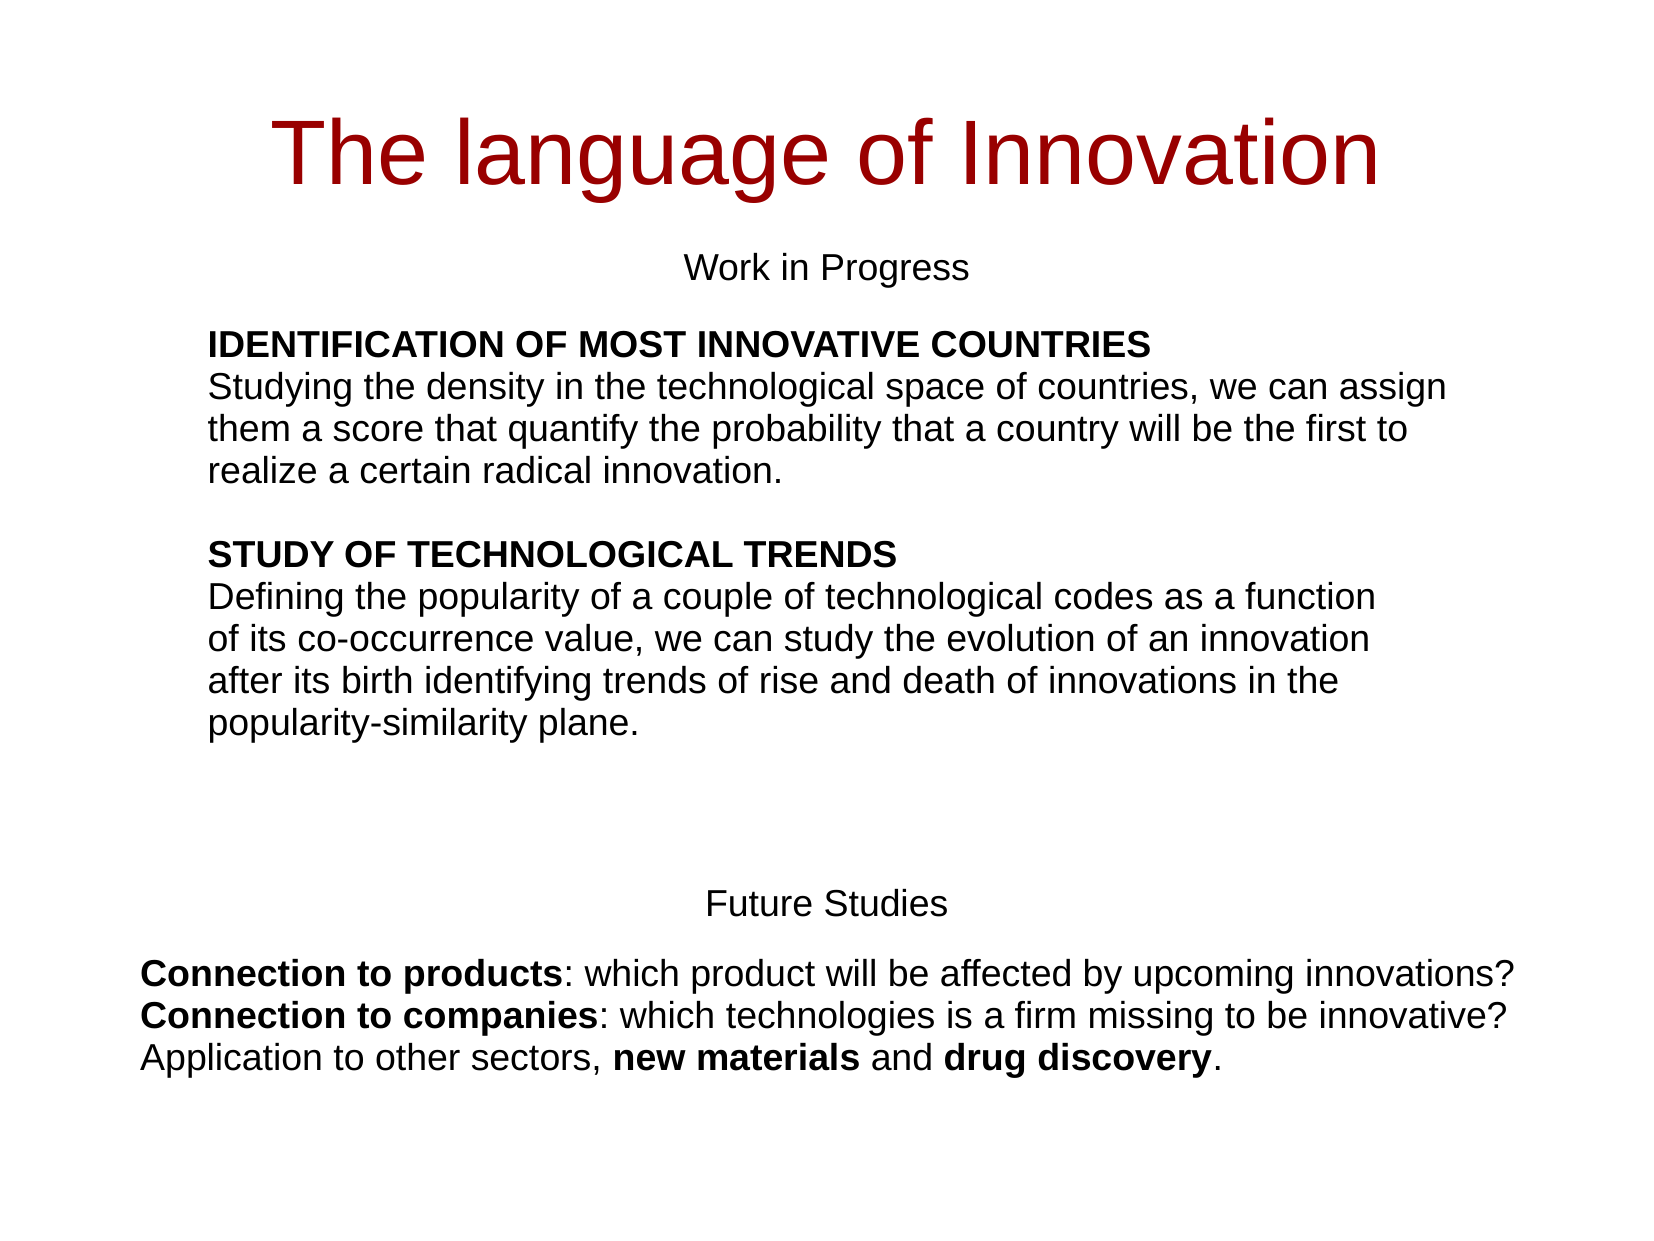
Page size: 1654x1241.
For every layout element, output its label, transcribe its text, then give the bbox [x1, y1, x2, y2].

text_box IDENTIFICATION OF MOST INNOVATIVE COUNTRIES Studying the density in the technological space of countries, we can assign them a score that quantify the probability that a country will be the first to realize a certain radical innovation. STUDY OF TECHNOLOGICAL TRENDS Defining the popularity of a couple of technological codes as a function of its co-occurrence value, we can study the evolution of an innovation after its birth identifying trends of rise and death of innovations in the popularity-similarity plane. [192, 315, 1461, 754]
text_box Work in Progress [668, 238, 985, 296]
text_box Connection to products: which product will be affected by upcoming innovations? Connection to companies: which technologies is a firm missing to be innovative? Application to other sectors, new materials and drug discovery. [125, 945, 1529, 1090]
text_box Future Studies [690, 875, 964, 933]
title The language of Innovation [82, 49, 1571, 257]
